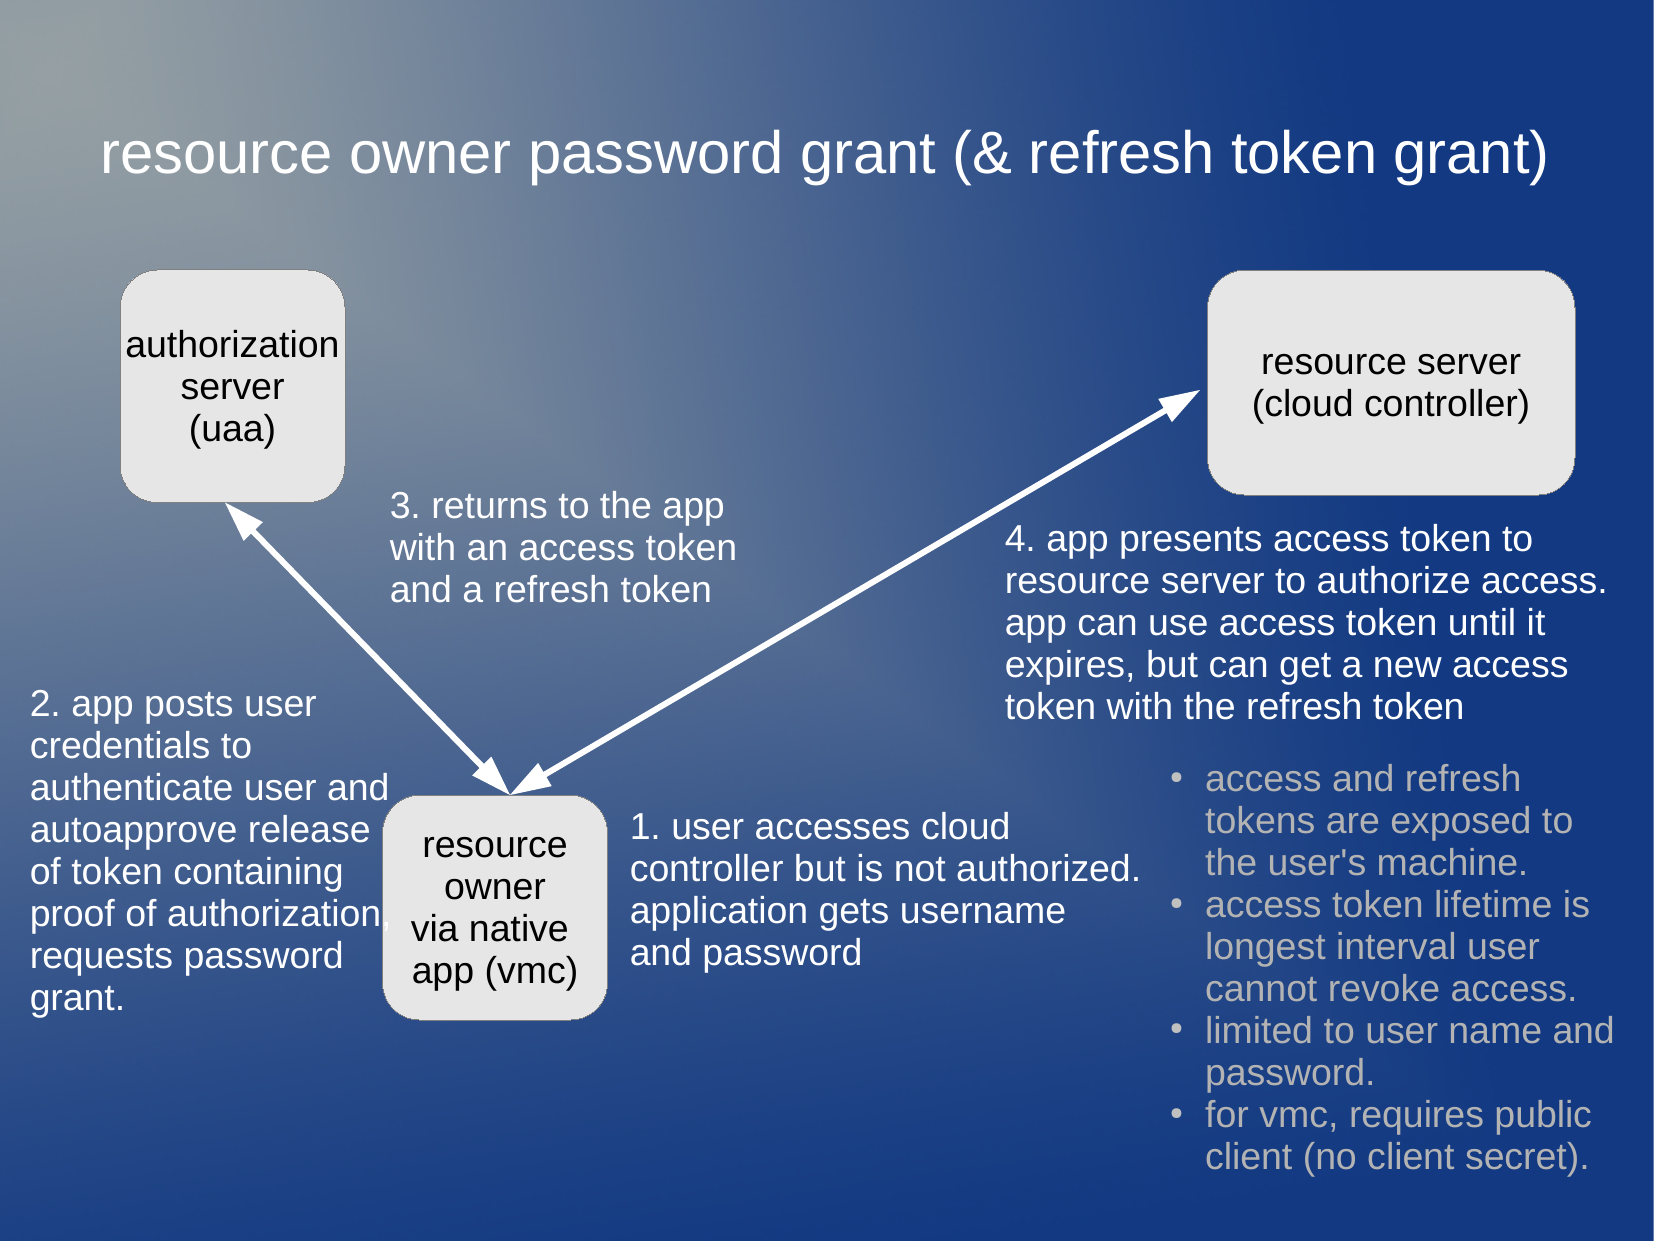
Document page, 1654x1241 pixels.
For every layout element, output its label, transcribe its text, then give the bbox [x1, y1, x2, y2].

text_box resource server (cloud controller) [1207, 270, 1576, 496]
text_box resource owner via native app (vmc) [451, 795, 608, 1021]
text_box 4. app presents access token to resource server to authorize access. app can use access token until it expires, but can get a new access token with the refresh token [990, 510, 1636, 735]
text_box 1. user accesses cloud controller but is not authorized. application gets username and password [615, 798, 1155, 1051]
picture [0, 0, 1654, 1241]
text_box access and refresh tokens are exposed to the user's machine. access token lifetime is longest interval user cannot revoke access. limited to user name and password. for vmc, requires public client (no client secret). [1155, 750, 1636, 1186]
title resource owner password grant (& refresh token grant) [82, 49, 1571, 257]
text_box 2. app posts user credentials to authenticate user and autoapprove release of token containing proof of authorization, requests password grant. [15, 675, 451, 1026]
text_box 3. returns to the app with an access token and a refresh token [375, 477, 766, 619]
text_box authorization server (uaa) [120, 269, 346, 503]
